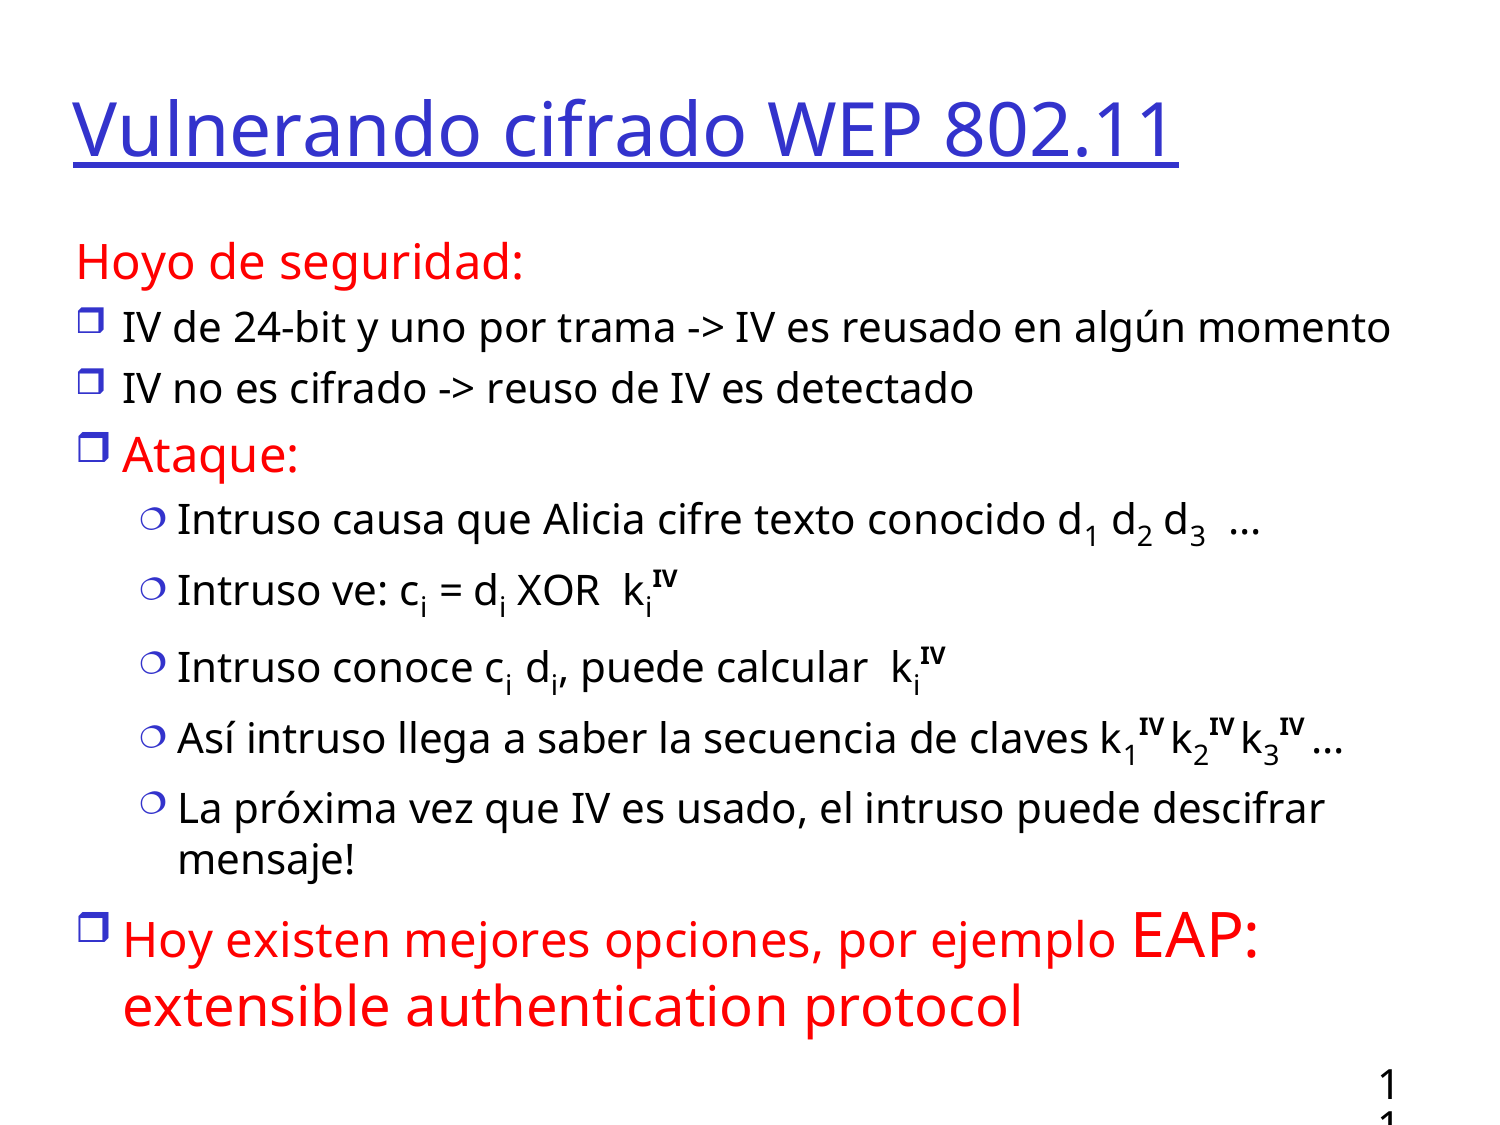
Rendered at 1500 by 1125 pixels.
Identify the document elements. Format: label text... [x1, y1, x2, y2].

title Vulnerando cifrado WEP 802.11 [57, 33, 1333, 221]
list Hoyo de seguridad: IV de 24-bit y uno por trama -> IV es reusado en algún momento IV no es cifrado -> reuso de IV es detectado Ataque: Intruso causa que Alicia cifre texto conocido d1 d2 d3 … Intruso ve: ci = di XOR kiIV Intruso conoce ci di, puede calcular kiIV Así intruso llega a saber la secuencia de claves k1IV k2IV k3IV … La próxima vez que IV es usado, el intruso puede descifrar mensaje! Hoy existen mejores opciones, por ejemplo EAP: extensible authentication protocol [60, 223, 1457, 1057]
